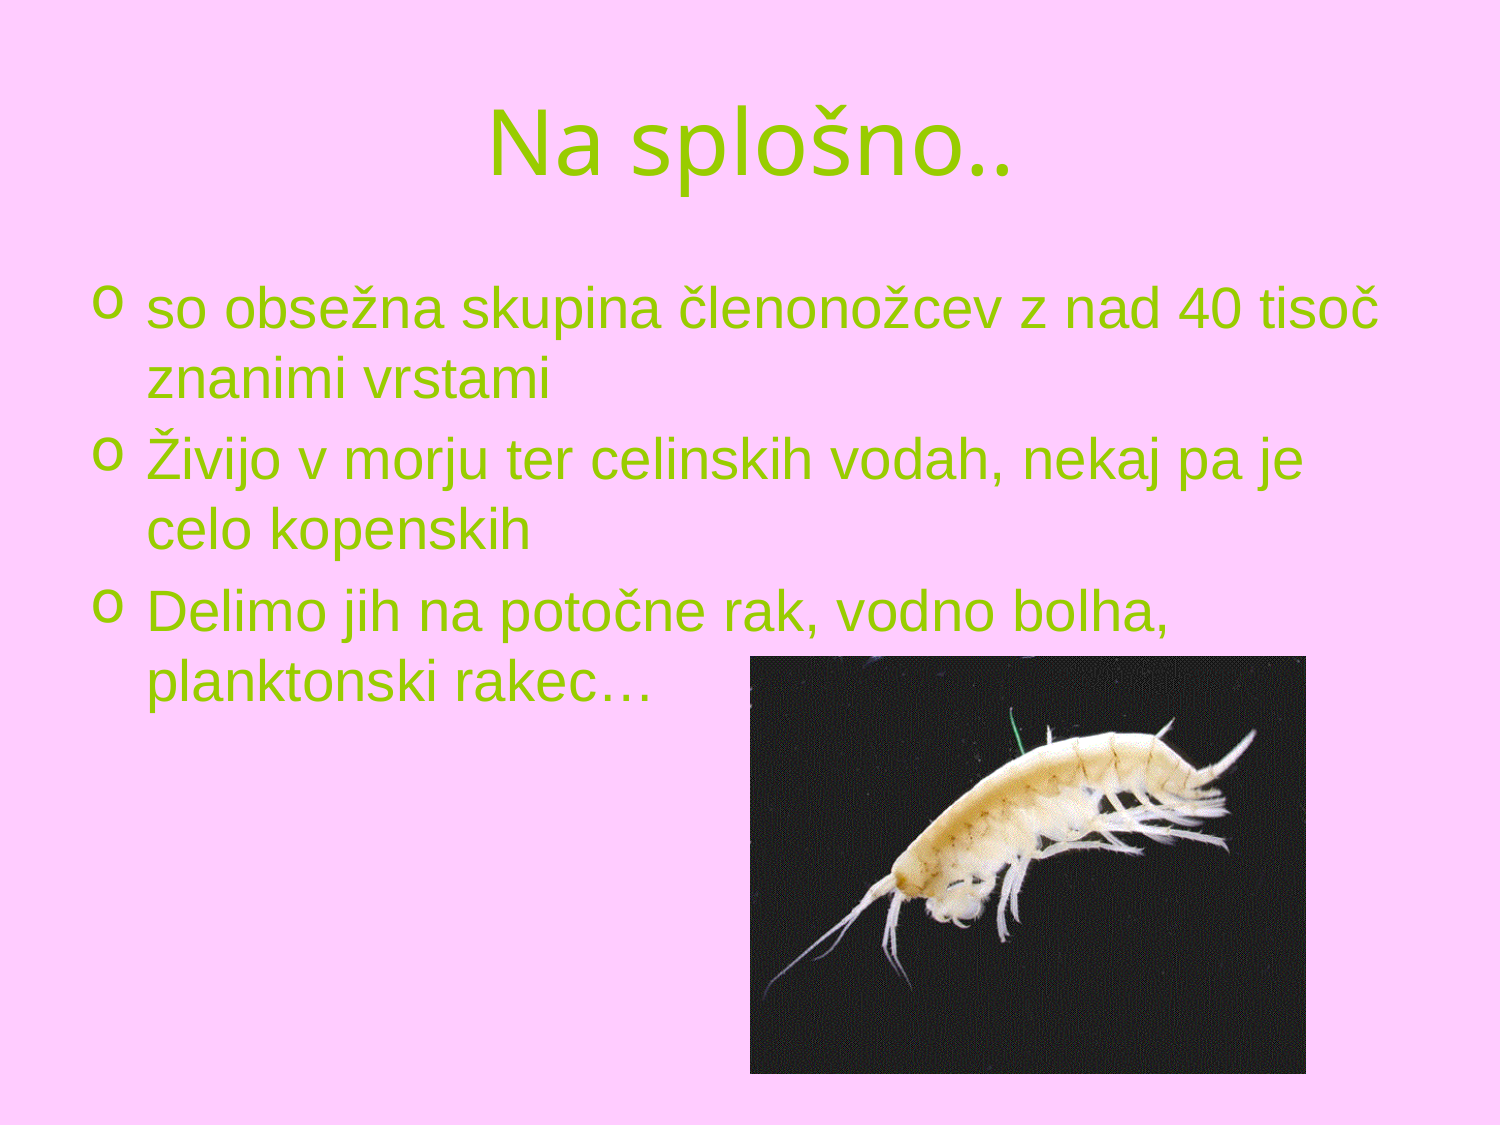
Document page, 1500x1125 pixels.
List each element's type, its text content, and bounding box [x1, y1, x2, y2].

picture [750, 656, 1306, 1074]
title Na splošno.. [75, 45, 1425, 233]
list so obsežna skupina členonožcev z nad 40 tisoč znanimi vrstami Živijo v morju ter celinskih vodah, nekaj pa je celo kopenskih Delimo jih na potočne rak, vodno bolha, planktonski rakec… [75, 262, 1425, 1005]
